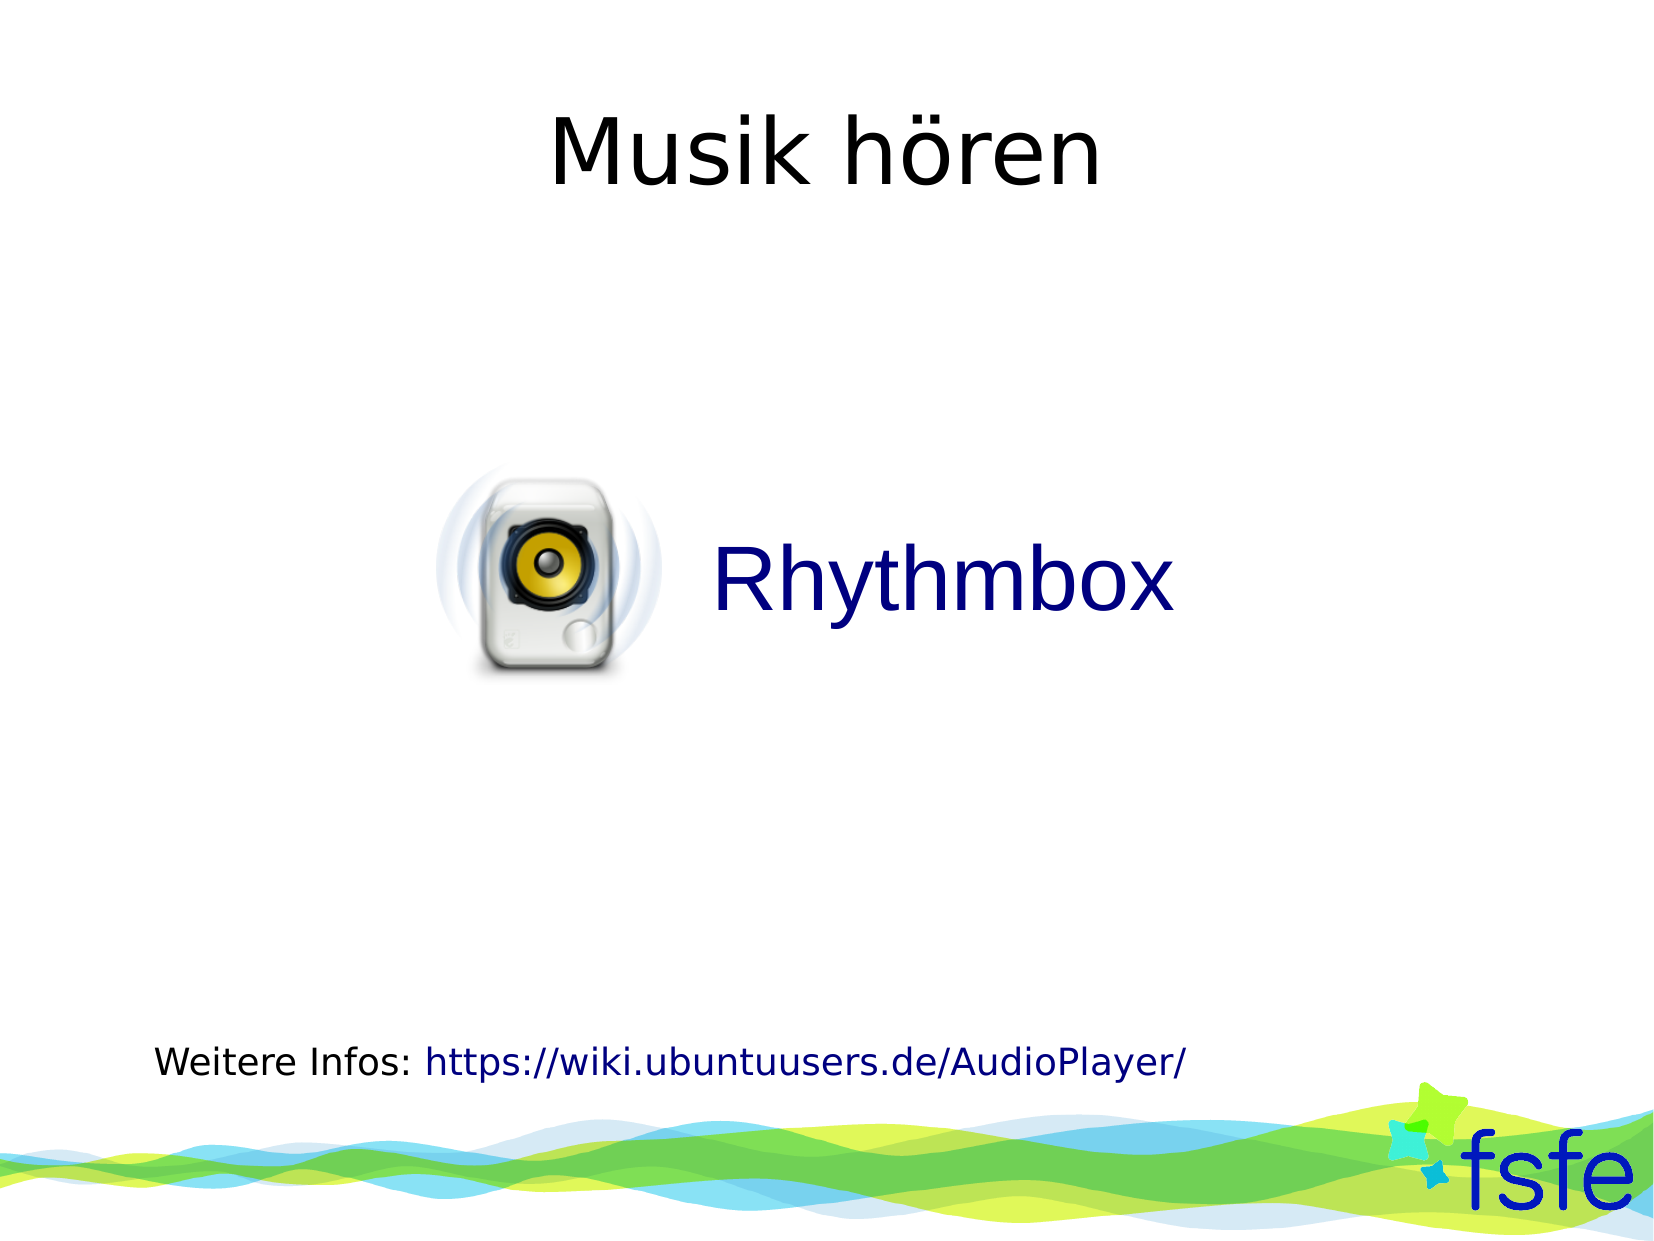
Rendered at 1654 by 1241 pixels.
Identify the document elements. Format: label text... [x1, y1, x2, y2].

text_box Rhythmbox [696, 520, 1489, 638]
title Musik hören [82, 49, 1571, 257]
picture [436, 459, 662, 686]
picture [0, 1081, 1654, 1241]
list Weitere Infos: https://wiki.ubuntuusers.de/AudioPlayer/ [82, 290, 1571, 1085]
